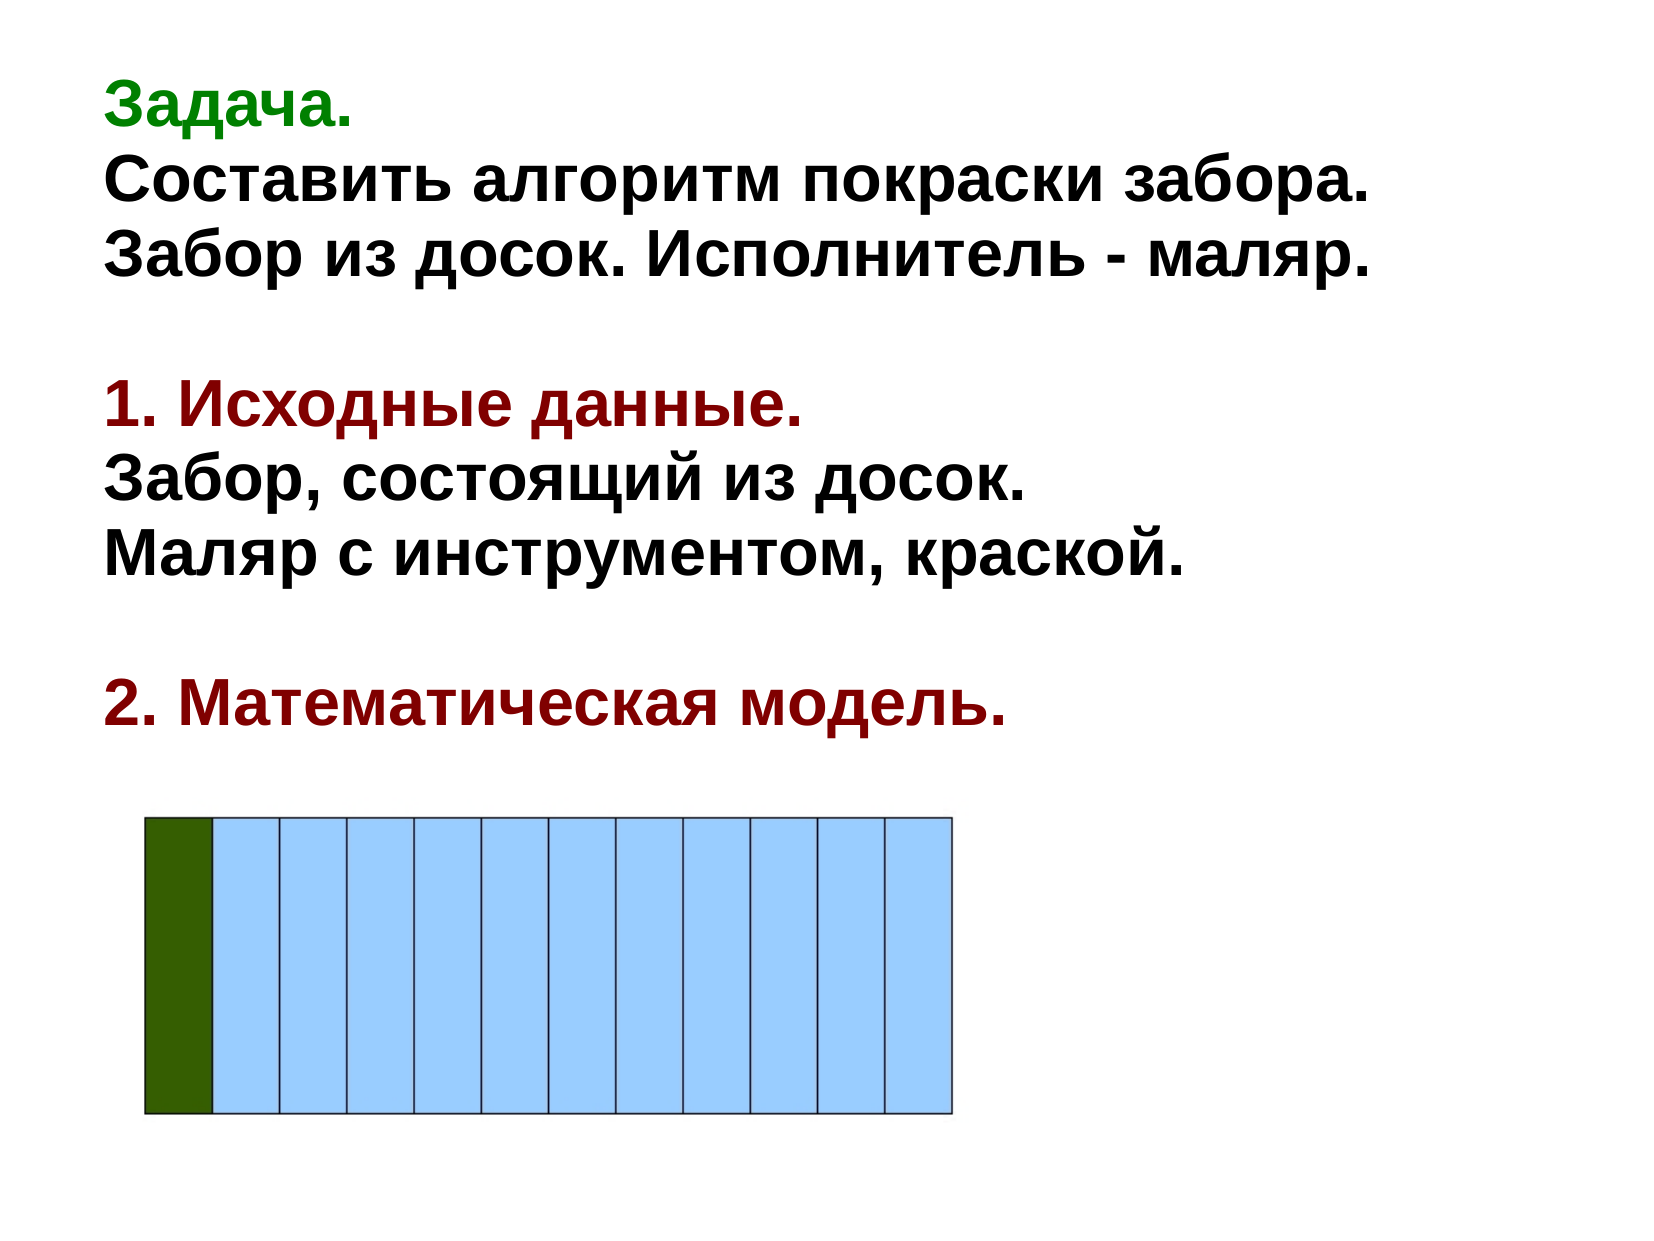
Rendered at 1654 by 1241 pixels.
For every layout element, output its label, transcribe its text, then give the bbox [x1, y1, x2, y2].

text_box Задача. Составить алгоритм покраски забора. Забор из досок. Исполнитель - маляр. 1. Исходные данные. Забор, состоящий из досок. Маляр с инструментом, краской. 2. Математическая модель. [88, 59, 1595, 747]
picture [118, 797, 975, 1143]
